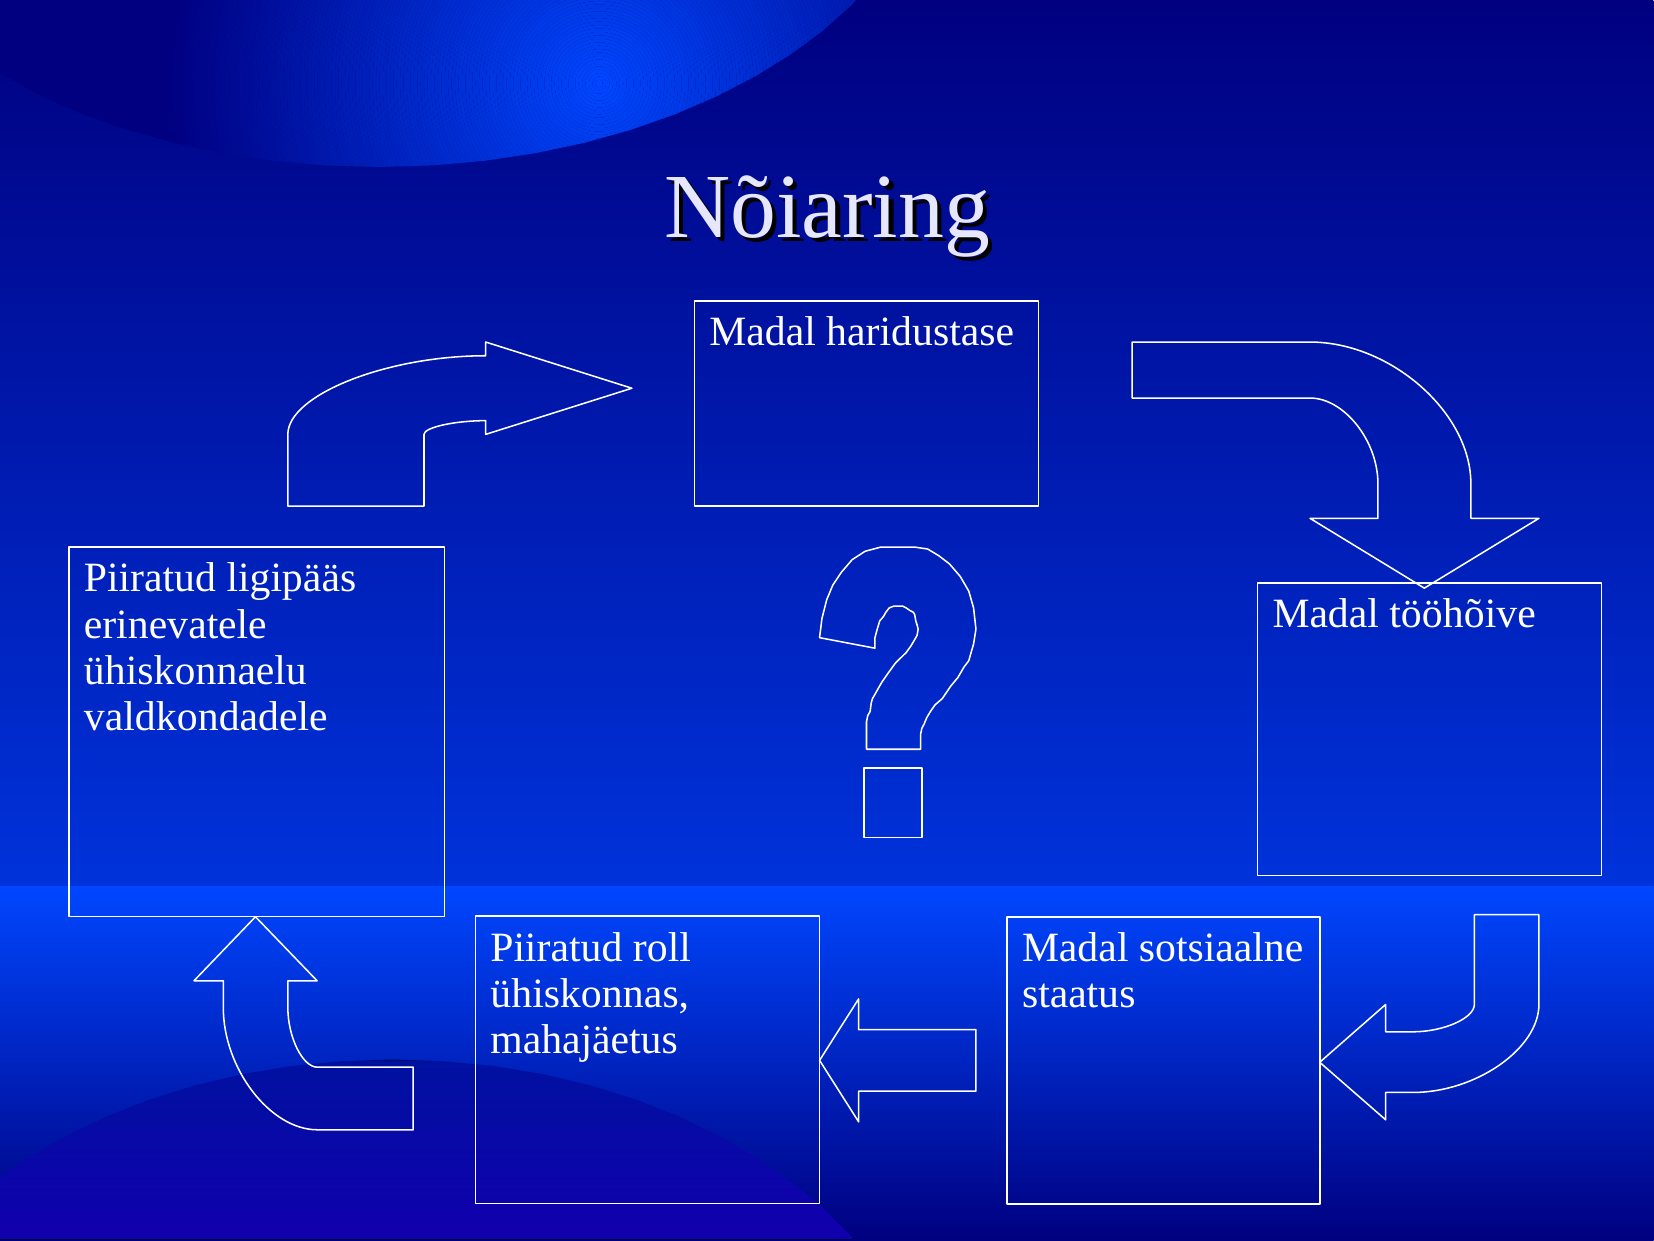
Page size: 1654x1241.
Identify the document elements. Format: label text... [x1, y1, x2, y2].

title Nõiaring [121, 102, 1534, 311]
text_box Madal sotsiaalne staatus [1007, 916, 1321, 1205]
text_box Madal tööhõive [1257, 582, 1602, 876]
text_box Piiratud roll ühiskonnas, mahajäetus [475, 916, 820, 1204]
text_box Piiratud ligipääs erinevatele ühiskonnaelu valdkondadele [68, 547, 445, 917]
text_box Madal haridustase [694, 301, 1039, 507]
